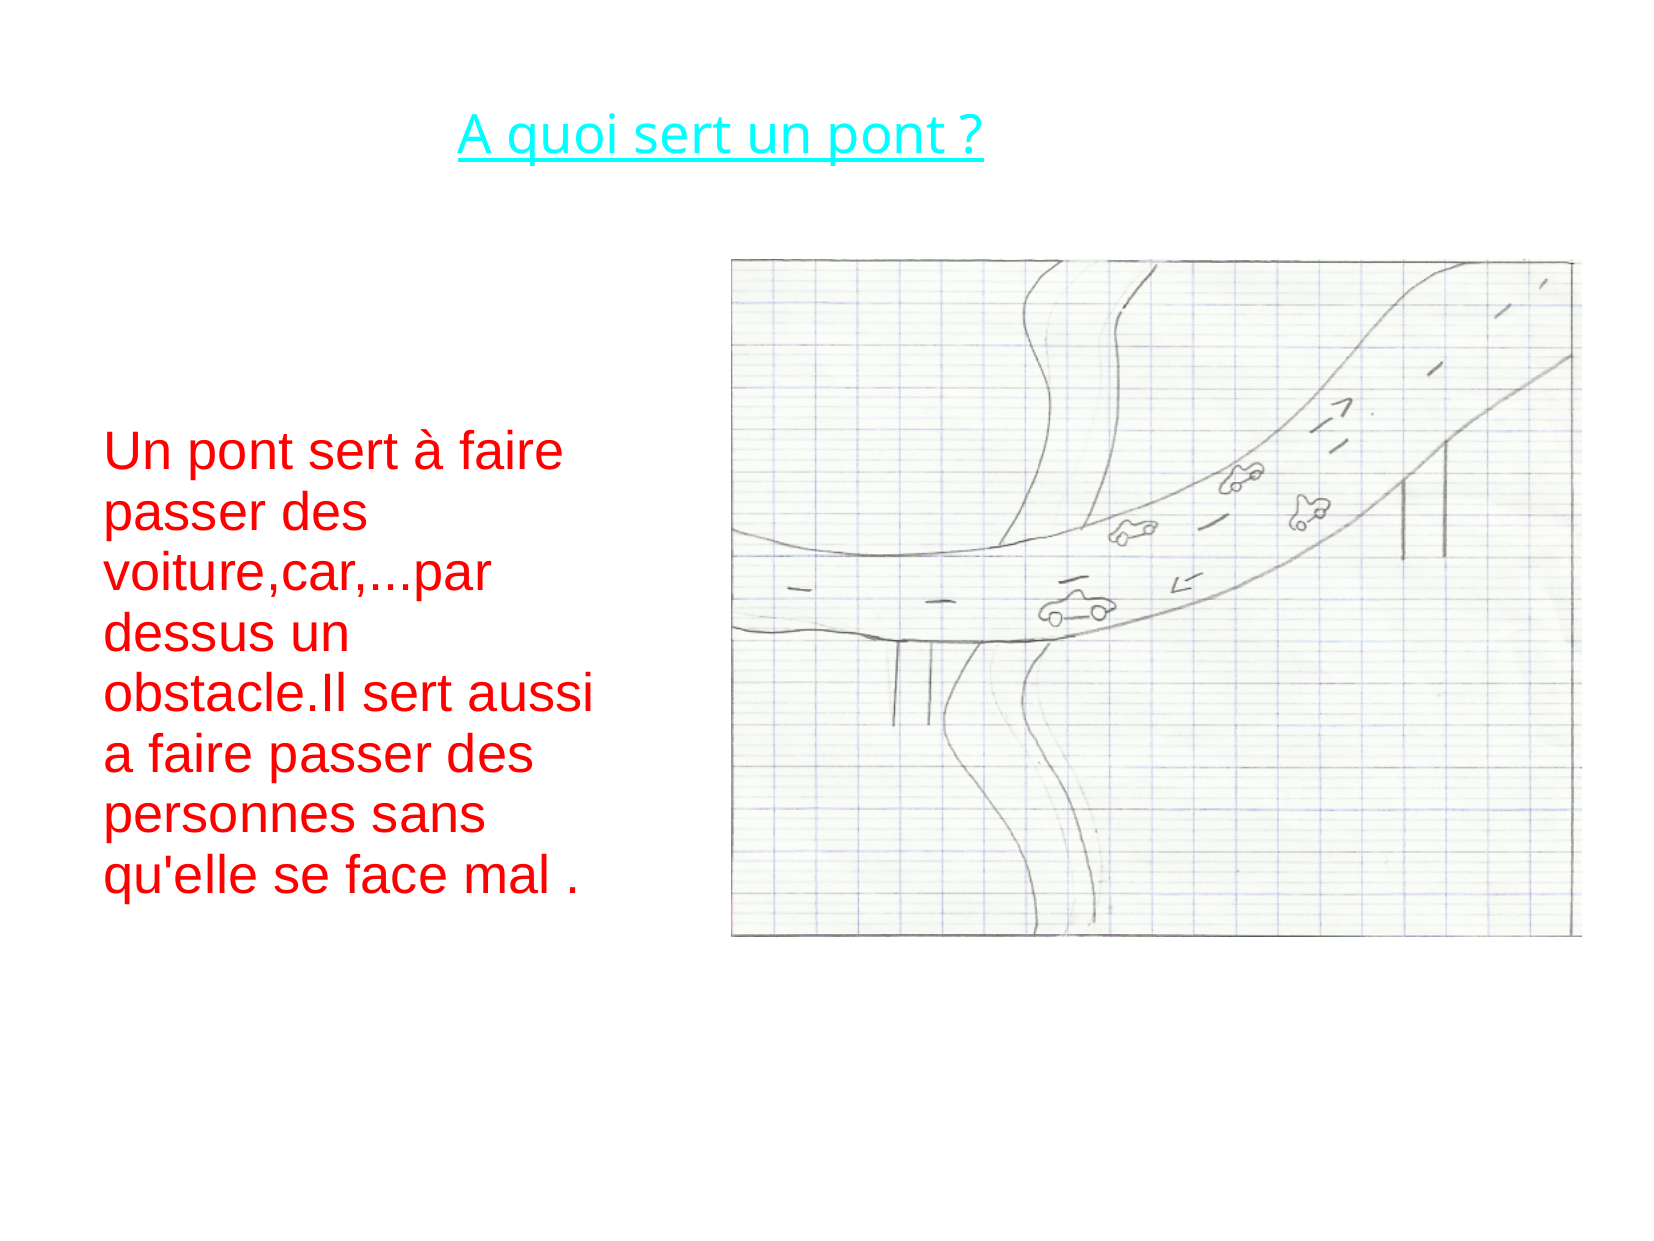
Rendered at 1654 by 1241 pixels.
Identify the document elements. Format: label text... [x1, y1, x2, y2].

text_box A quoi sert un pont ? [442, 88, 1565, 180]
picture [731, 259, 1582, 937]
text_box Un pont sert à faire passer des voiture,car,...par dessus un obstacle.Il sert aussi a faire passer des personnes sans qu'elle se face mal . [88, 413, 621, 913]
